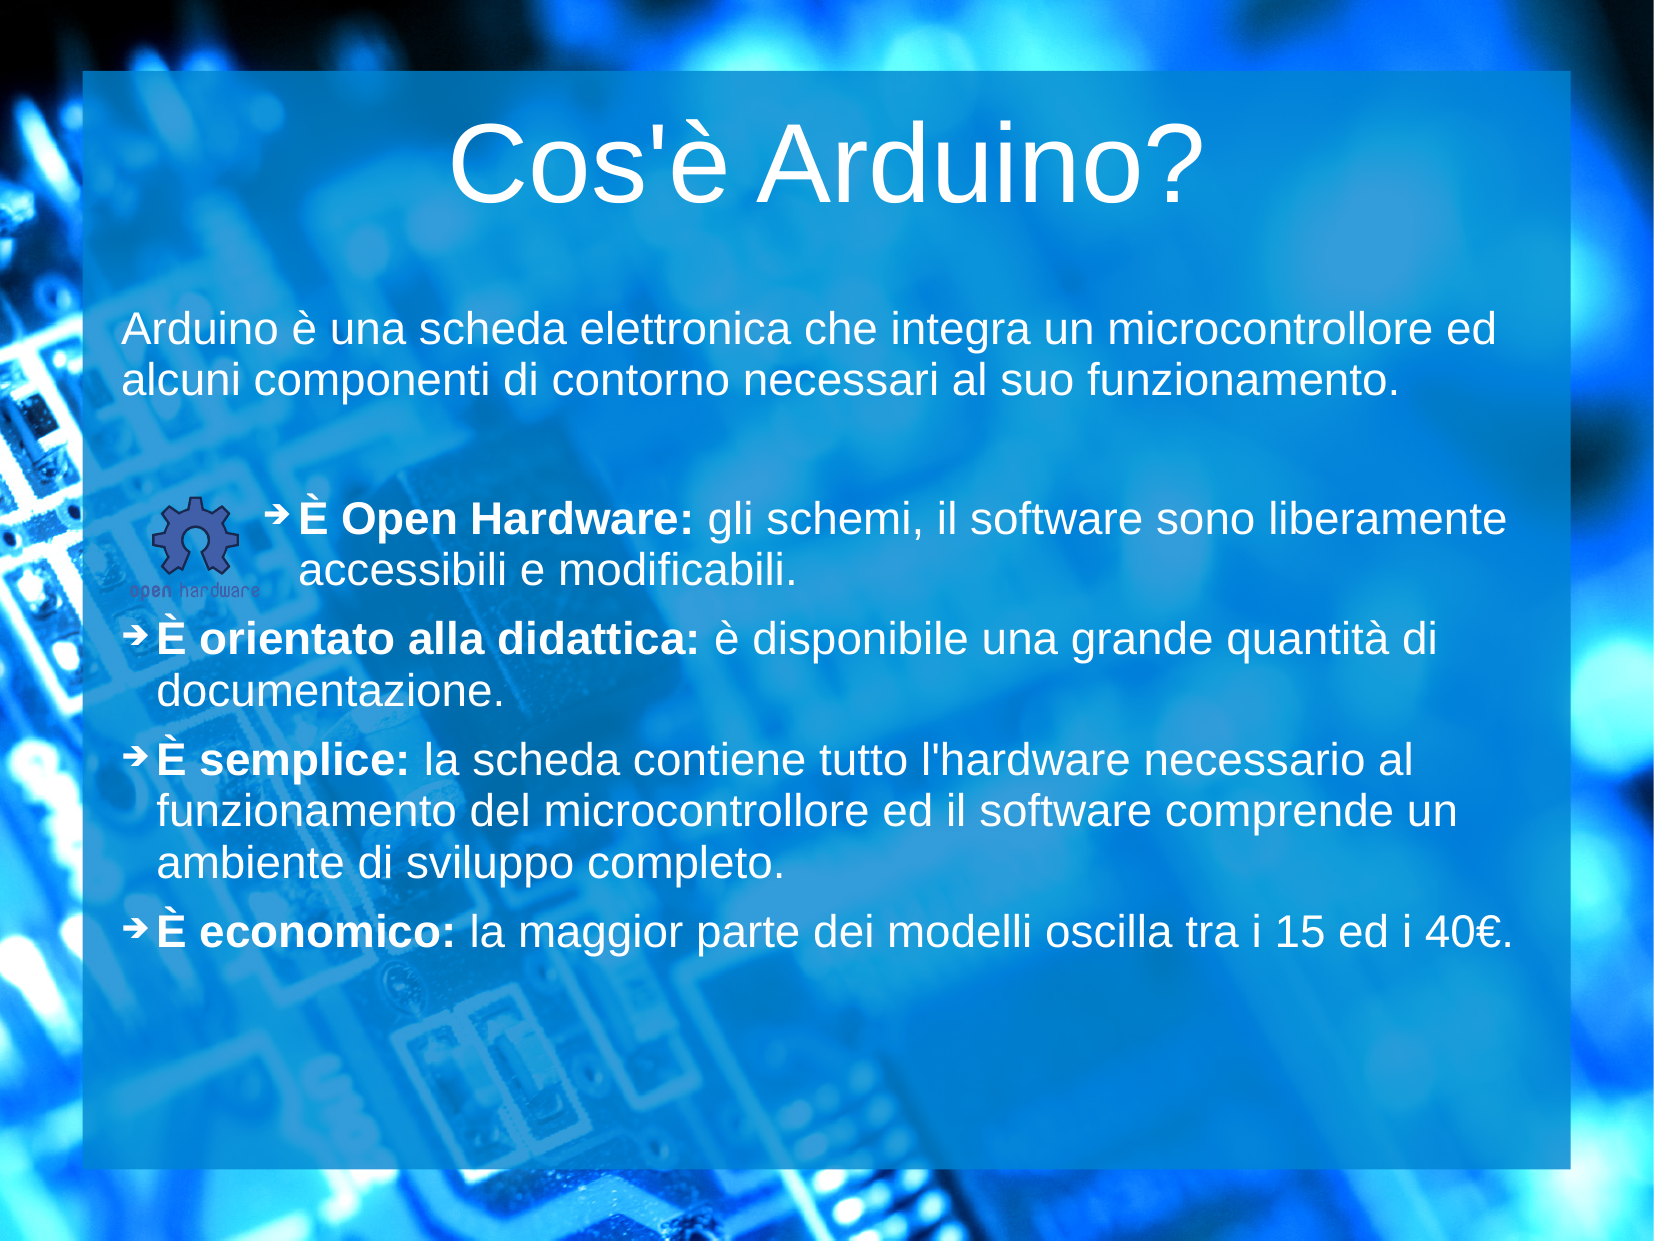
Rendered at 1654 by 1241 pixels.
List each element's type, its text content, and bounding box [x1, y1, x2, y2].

title Cos'è Arduino? [82, 70, 1571, 257]
text_box Arduino è una scheda elettronica che integra un microcontrollore ed alcuni componenti di contorno necessari al suo funzionamento. È Open Hardware: gli schemi, il software sono liberamente accessibili e modificabili. È orientato alla didattica: è disponibile una grande quantità di documentazione. È semplice: la scheda contiene tutto l'hardware necessario al funzionamento del microcontrollore ed il software comprende un ambiente di sviluppo completo. È economico: la maggior parte dei modelli oscilla tra i 15 ed i 40€. [106, 295, 1548, 965]
text_box [82, 257, 1571, 1170]
picture [0, 0, 1654, 1241]
